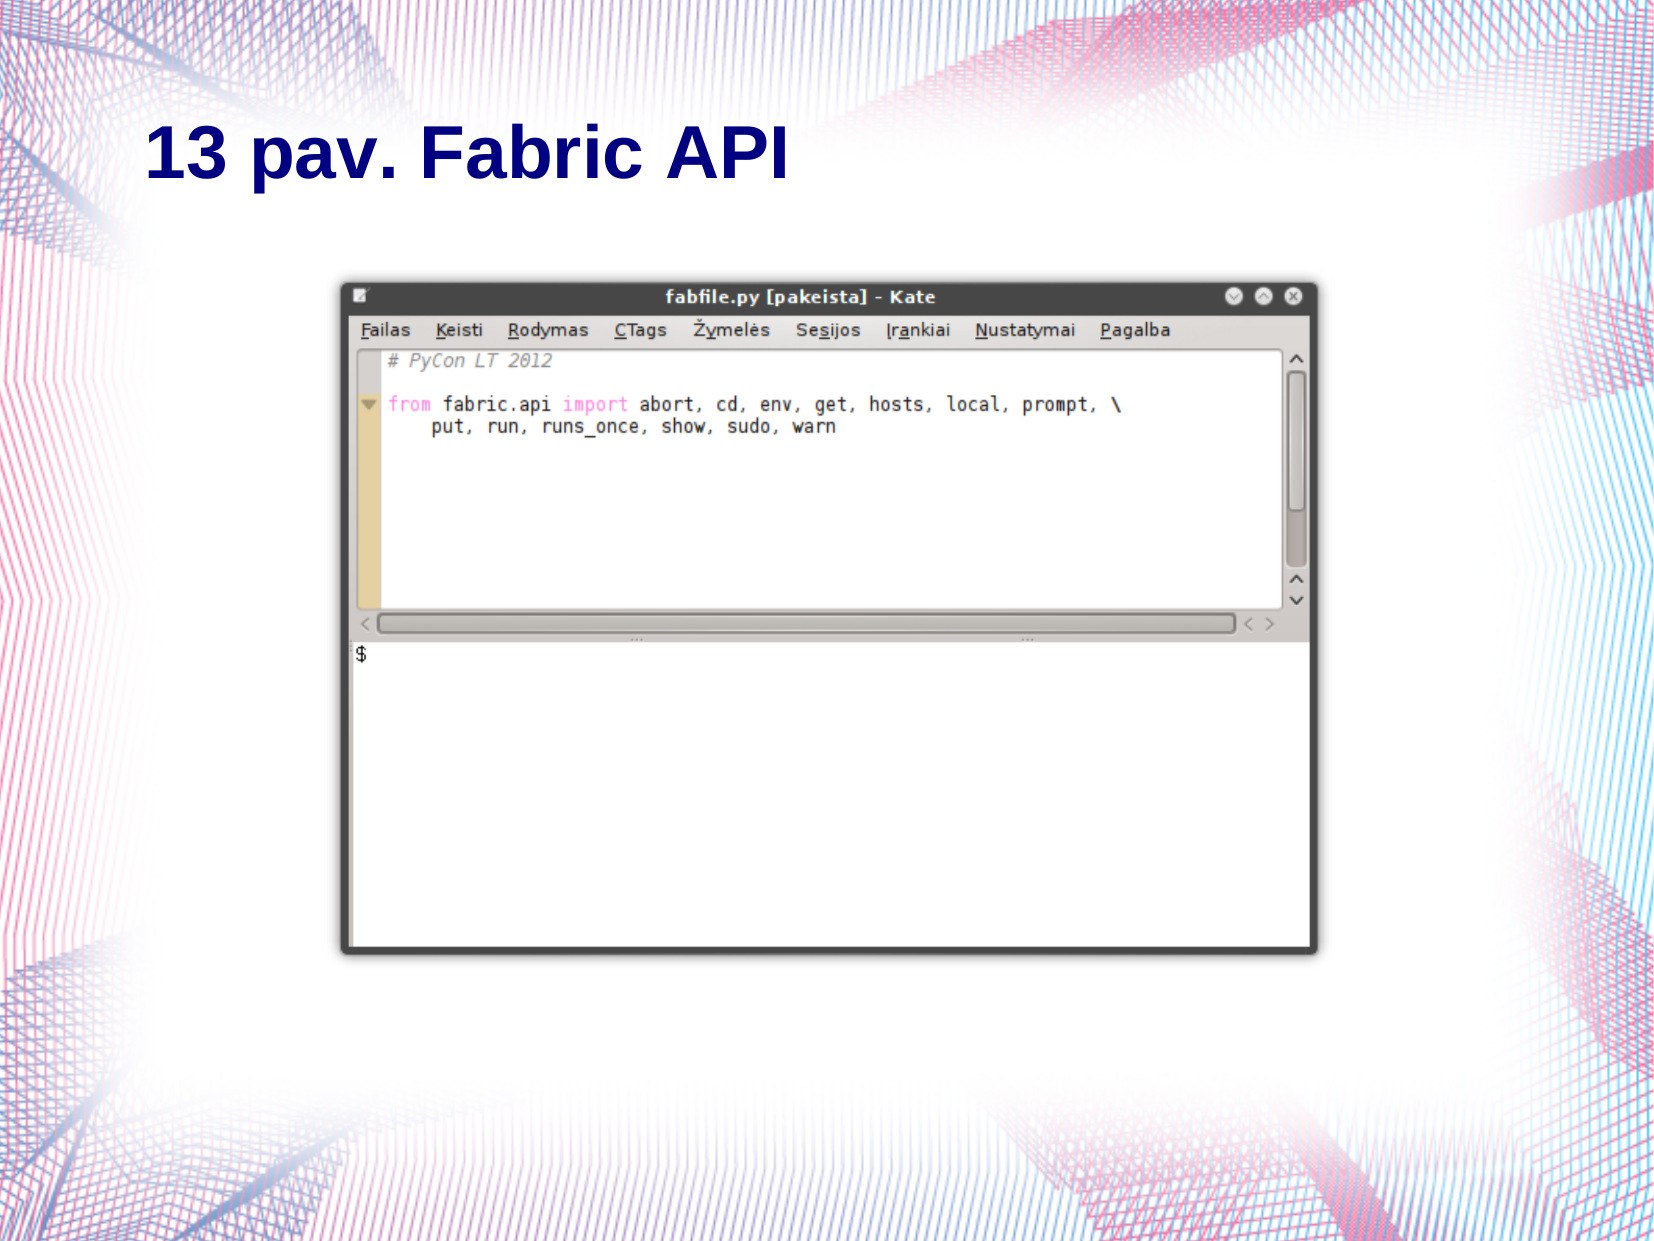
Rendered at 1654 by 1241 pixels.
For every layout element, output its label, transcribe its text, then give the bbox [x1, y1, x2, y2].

title 13 pav. Fabric API [82, 49, 1571, 257]
picture [0, 0, 1654, 1241]
